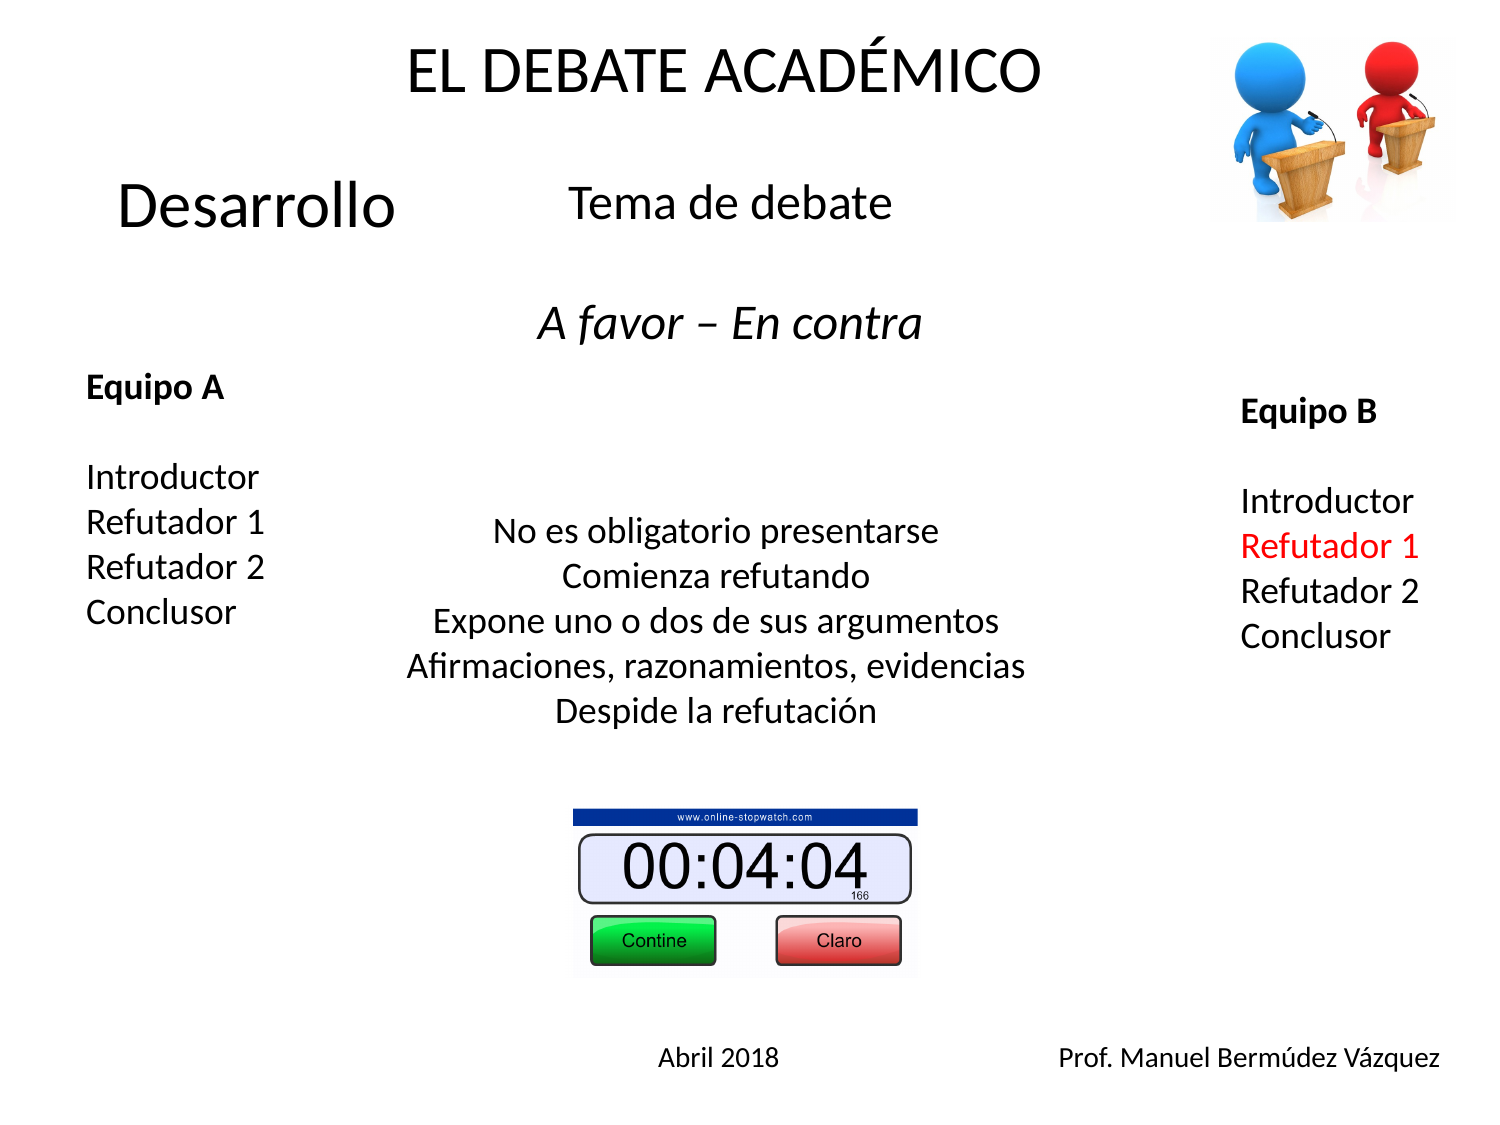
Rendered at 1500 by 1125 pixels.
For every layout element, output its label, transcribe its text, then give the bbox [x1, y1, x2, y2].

text_box Tema de debate A favor – En contra [516, 161, 946, 358]
text_box Equipo A Introductor Refutador 1 Refutador 2 Conclusor [71, 354, 325, 640]
text_box Equipo B Introductor Refutador 1 Refutador 2 Conclusor [1225, 378, 1479, 665]
text_box Desarrollo [103, 152, 647, 249]
text_box No es obligatorio presentarse Comienza refutando Expone uno o dos de sus argumentos Afirmaciones, razonamientos, evidencias Despide la refutación [383, 498, 1050, 739]
picture [565, 805, 921, 978]
